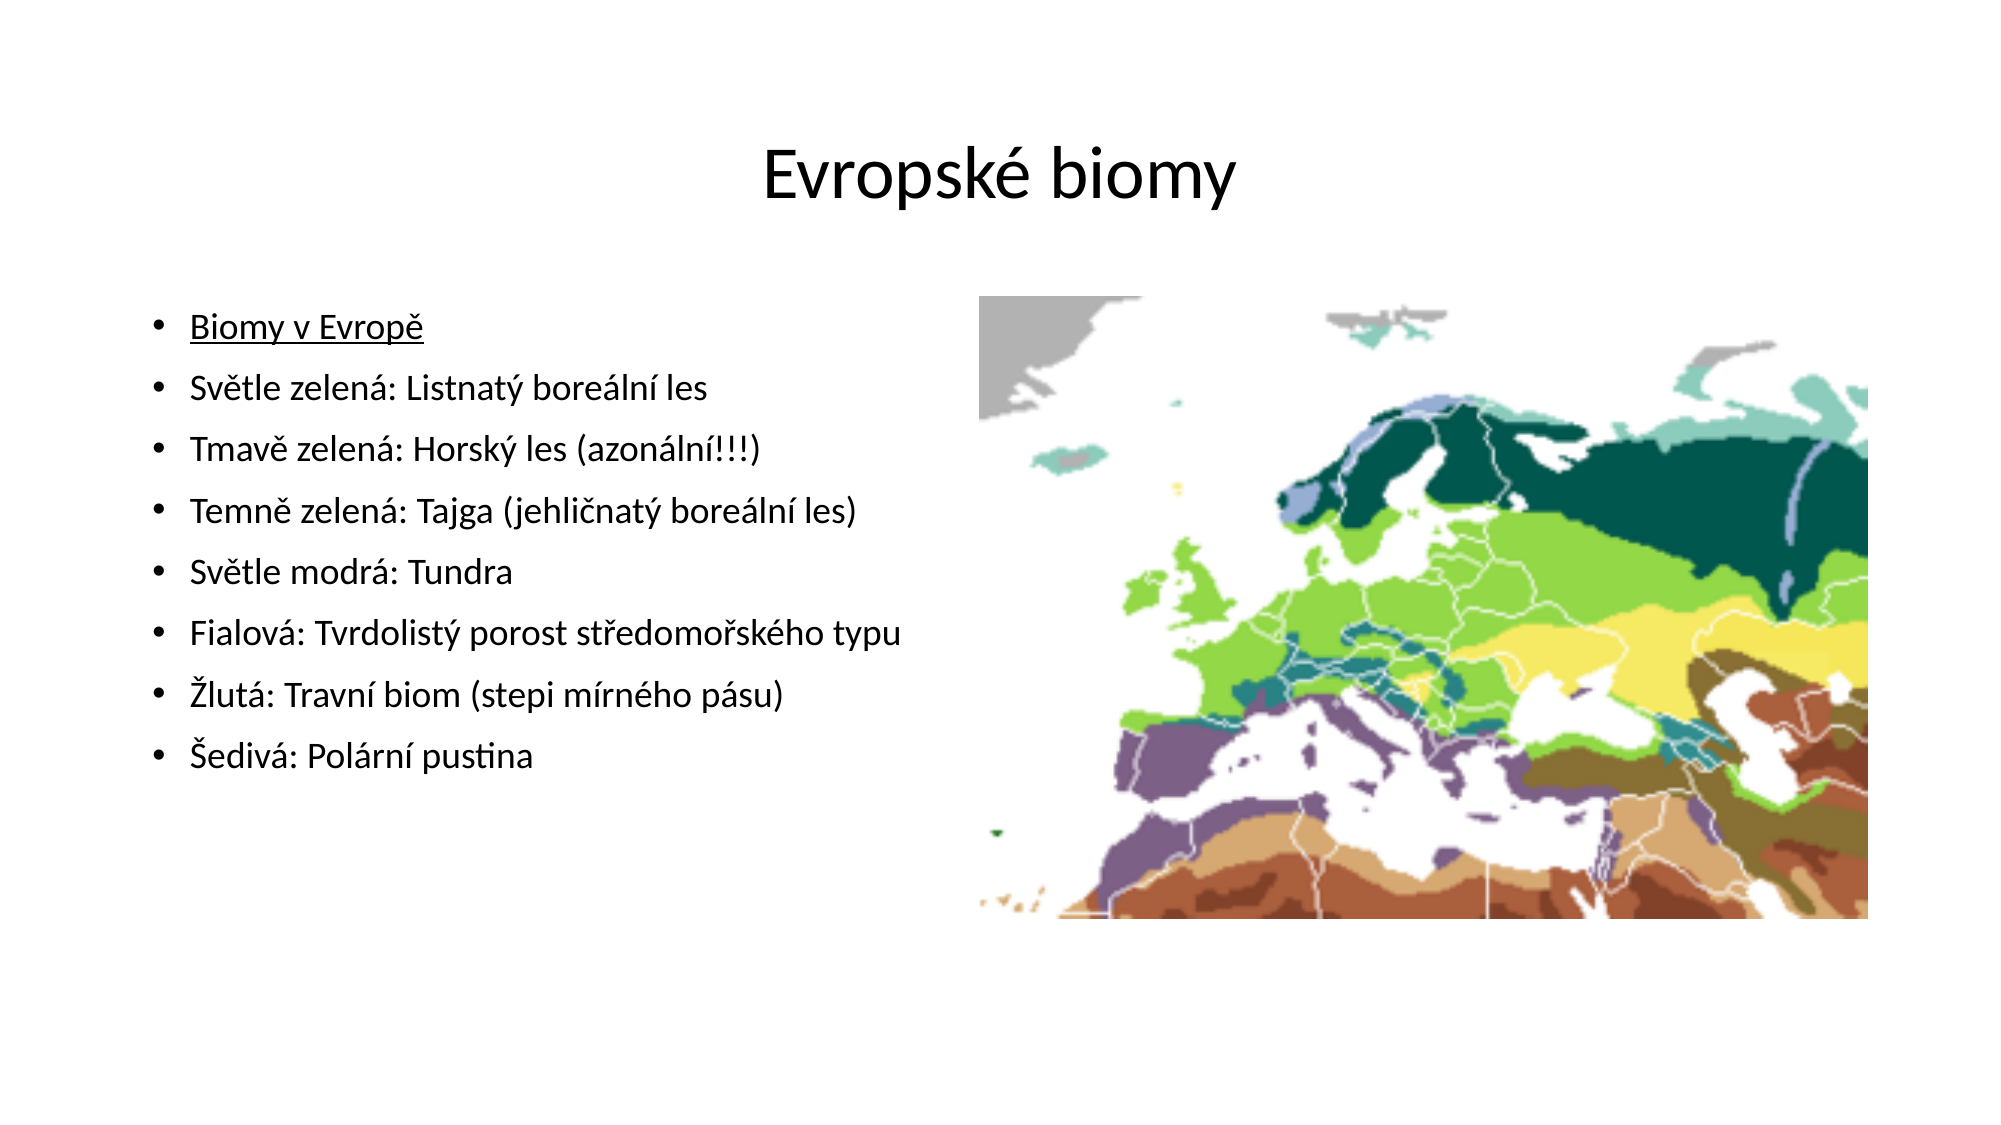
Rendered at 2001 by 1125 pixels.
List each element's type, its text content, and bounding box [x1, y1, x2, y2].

picture [979, 296, 1868, 919]
title Evropské biomy [137, 59, 1863, 278]
list Biomy v Evropě Světle zelená: Listnatý boreální les Tmavě zelená: Horský les (azonální!!!) Temně zelená: Tajga (jehličnatý boreální les) Světle modrá: Tundra Fialová: Tvrdolistý porost středomořského typu Žlutá: Travní biom (stepi mírného pásu) Šedivá: Polární pustina [137, 299, 1863, 1014]
